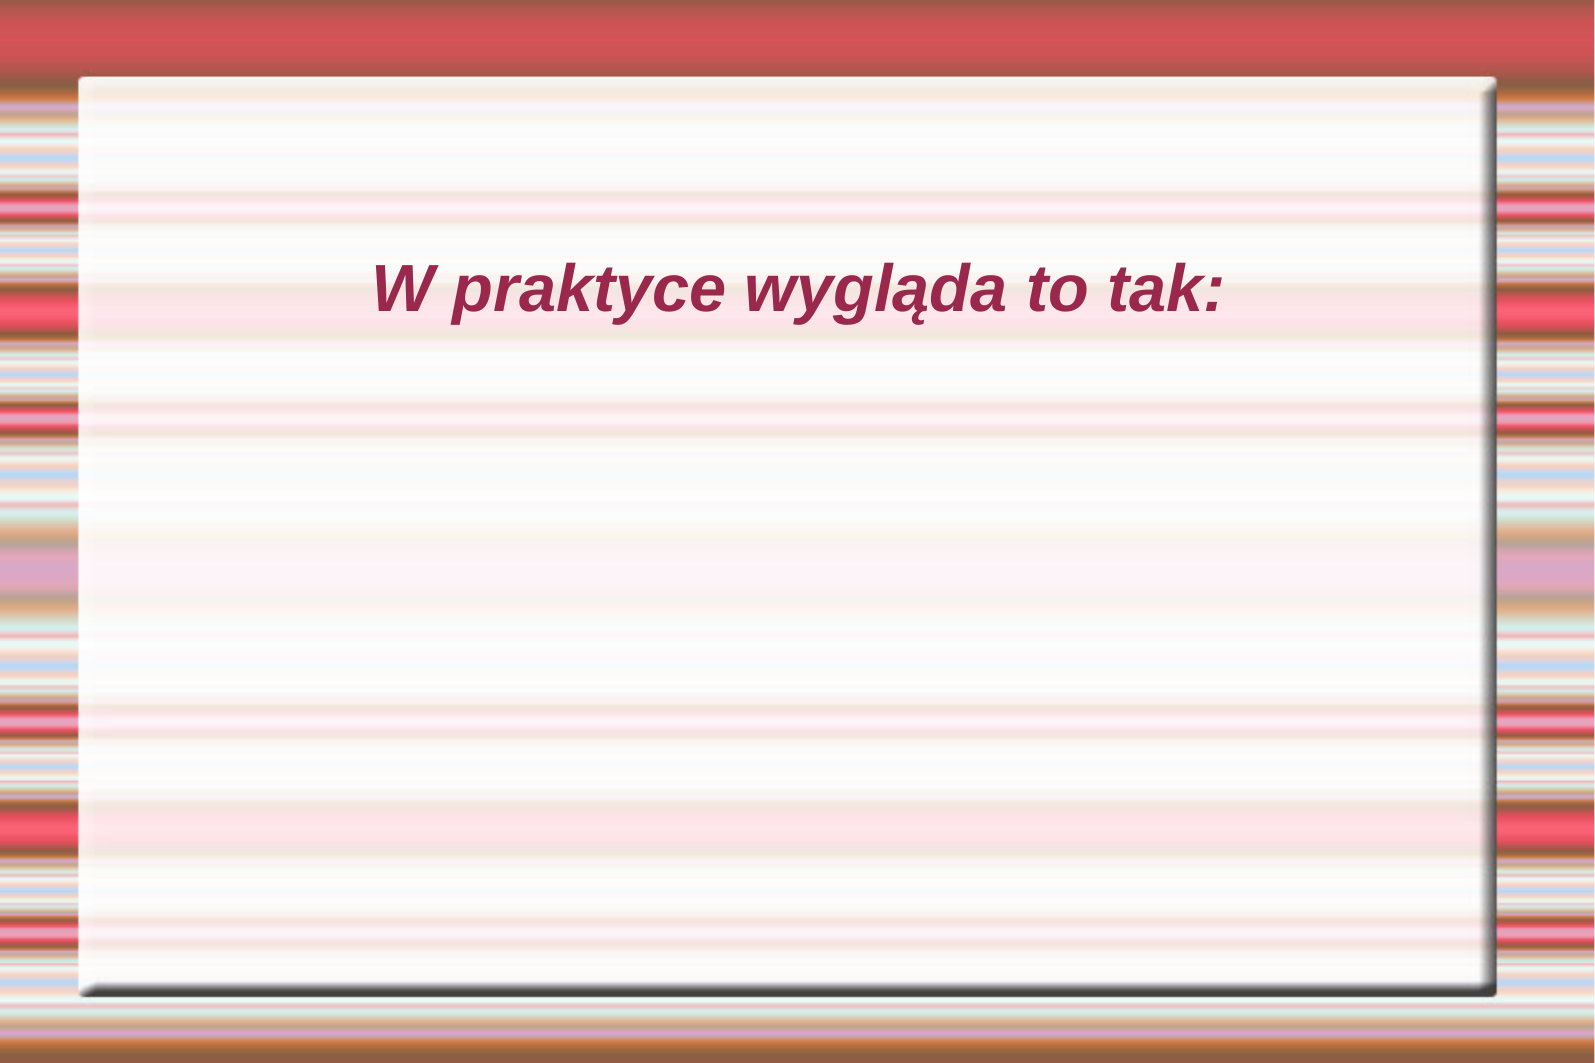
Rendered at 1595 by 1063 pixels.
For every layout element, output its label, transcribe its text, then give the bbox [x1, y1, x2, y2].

picture [0, 0, 1595, 1063]
title W praktyce wygląda to tak: [118, 206, 1480, 370]
